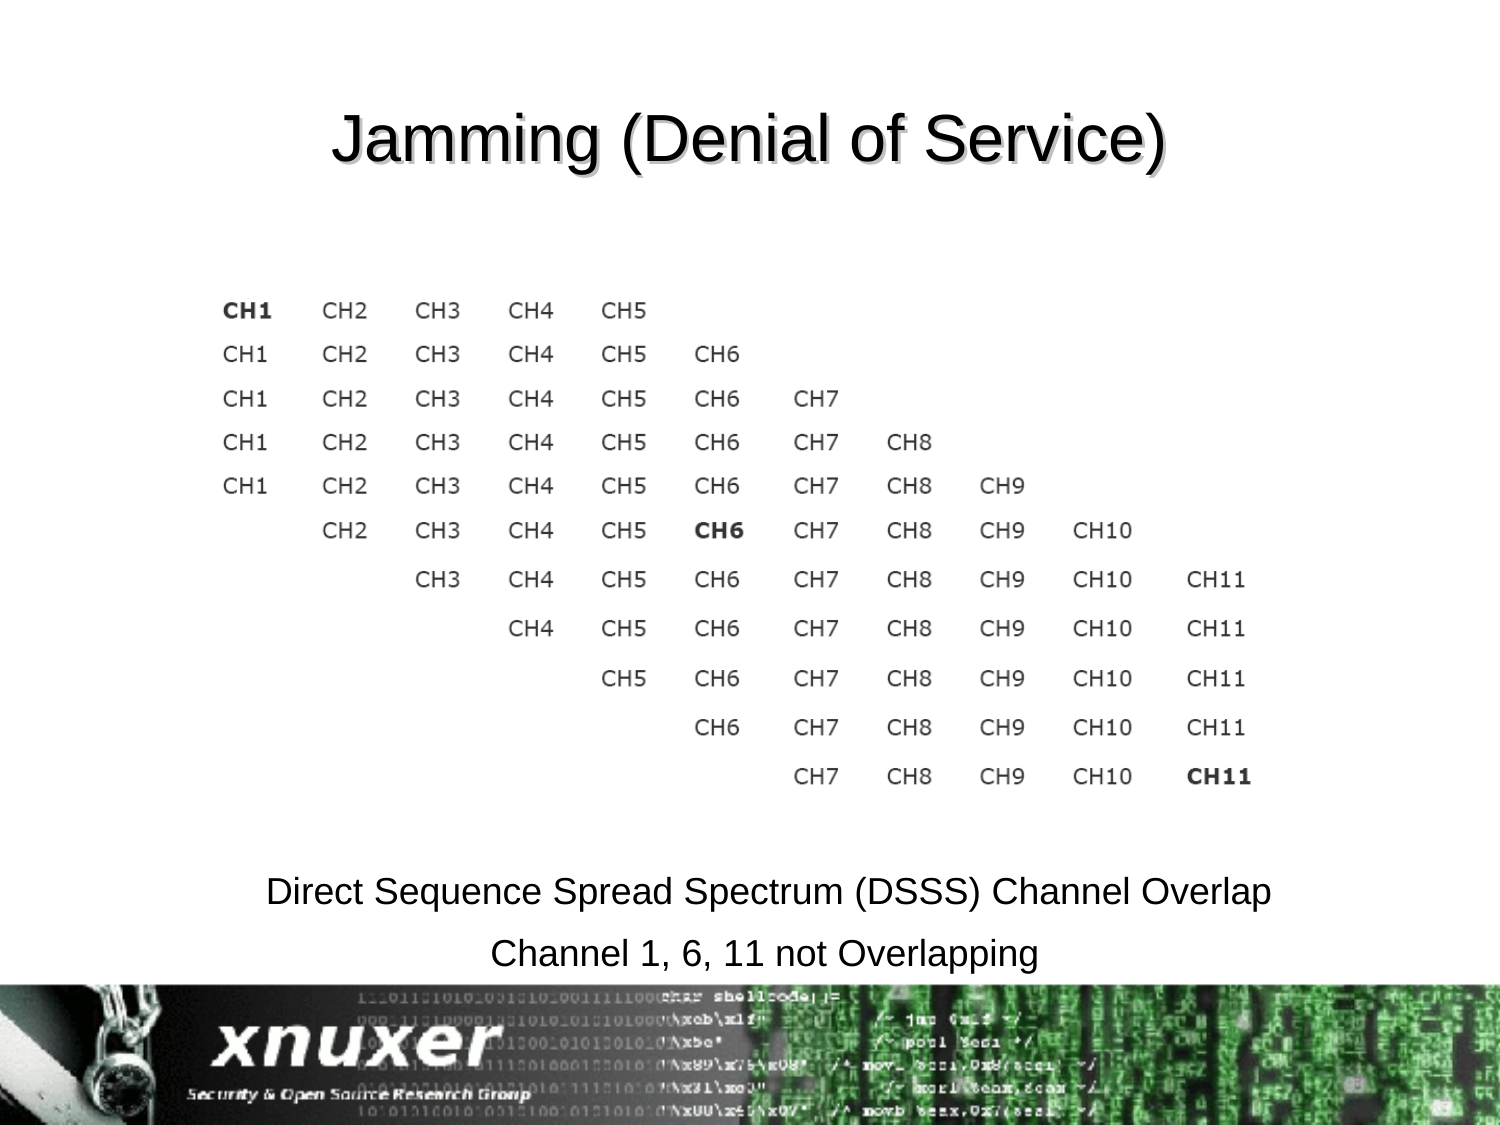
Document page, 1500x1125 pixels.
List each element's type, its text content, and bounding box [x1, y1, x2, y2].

title Jamming (Denial of Service) [75, 45, 1426, 233]
text_box Channel 1, 6, 11 not Overlapping [475, 924, 1055, 983]
picture [0, 0, 1500, 1125]
text_box Direct Sequence Spread Spectrum (DSSS) Channel Overlap [251, 862, 1288, 920]
